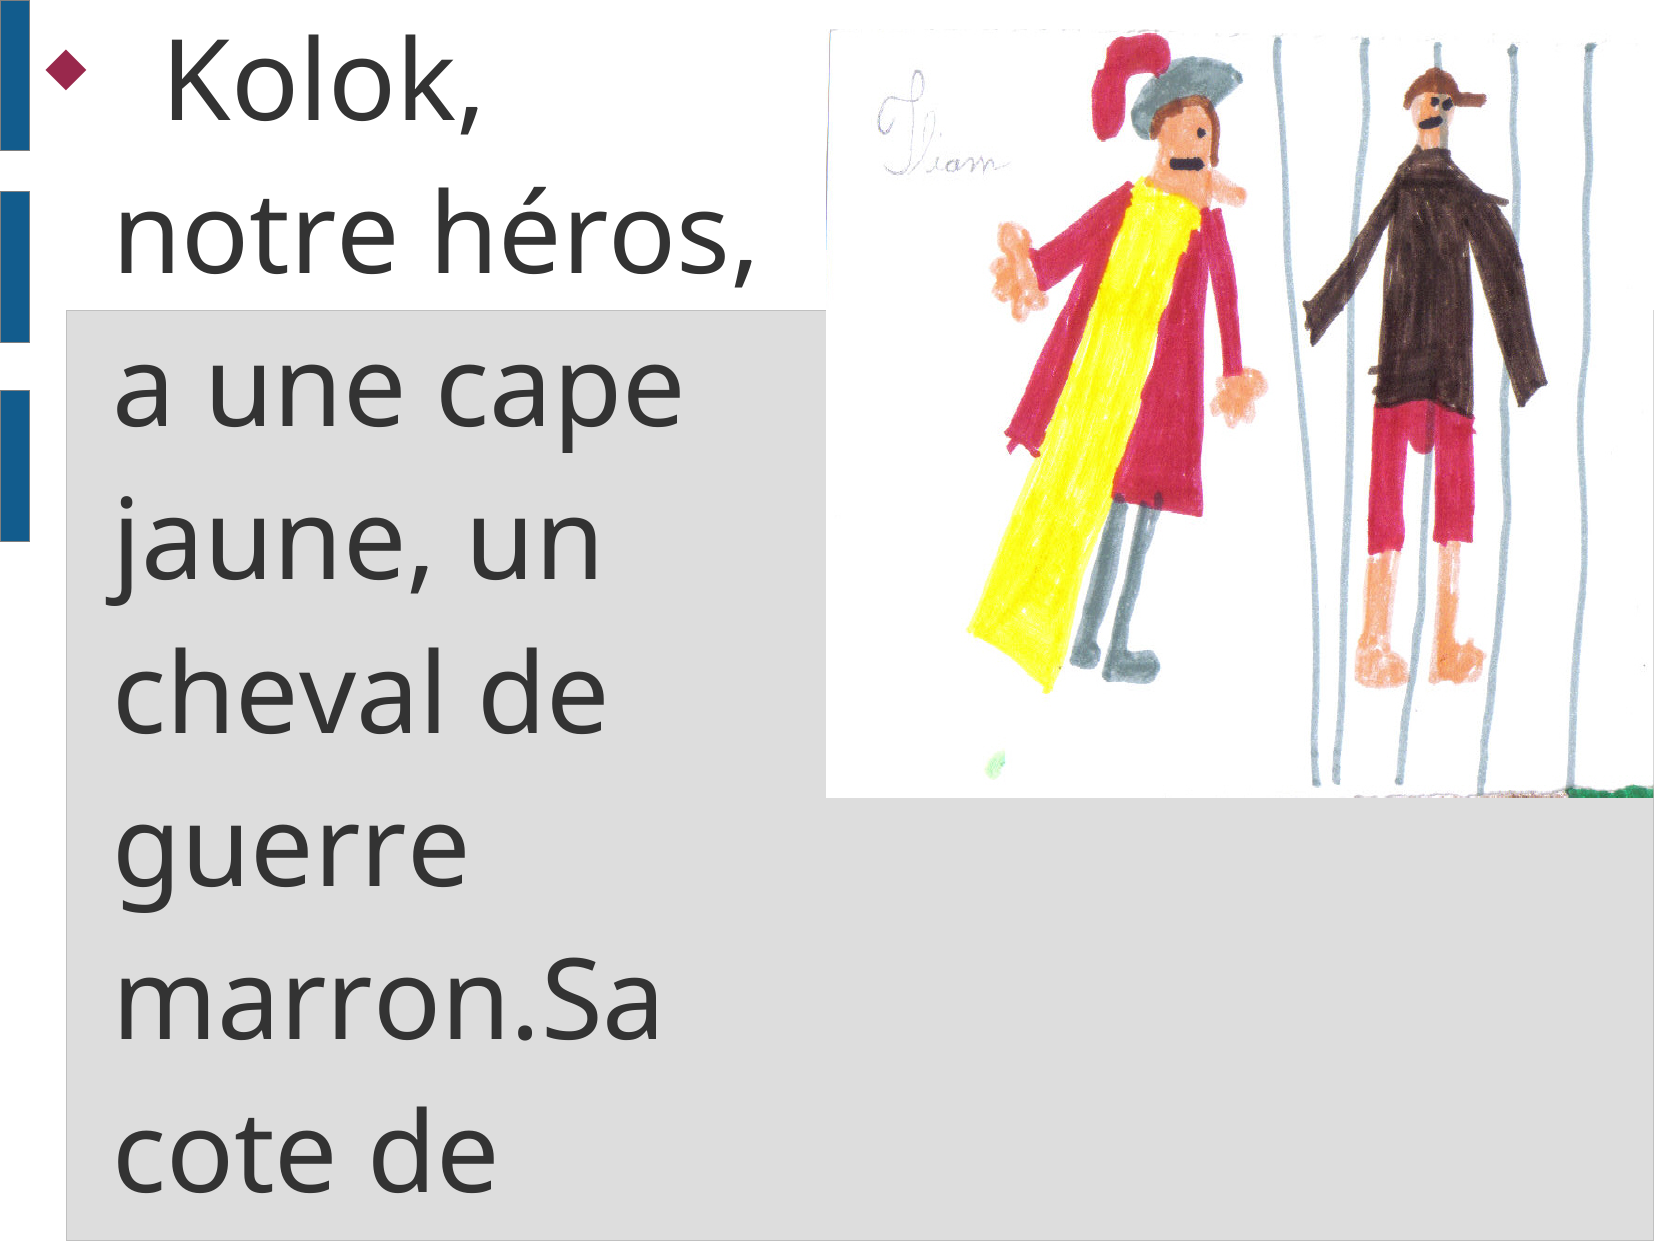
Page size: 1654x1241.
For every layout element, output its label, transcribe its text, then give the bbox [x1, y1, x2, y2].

list Kolok, notre héros, a une cape jaune, un cheval de guerre marron.Sa cote de maille est rouge. [29, 0, 798, 1182]
picture [826, 29, 1654, 798]
